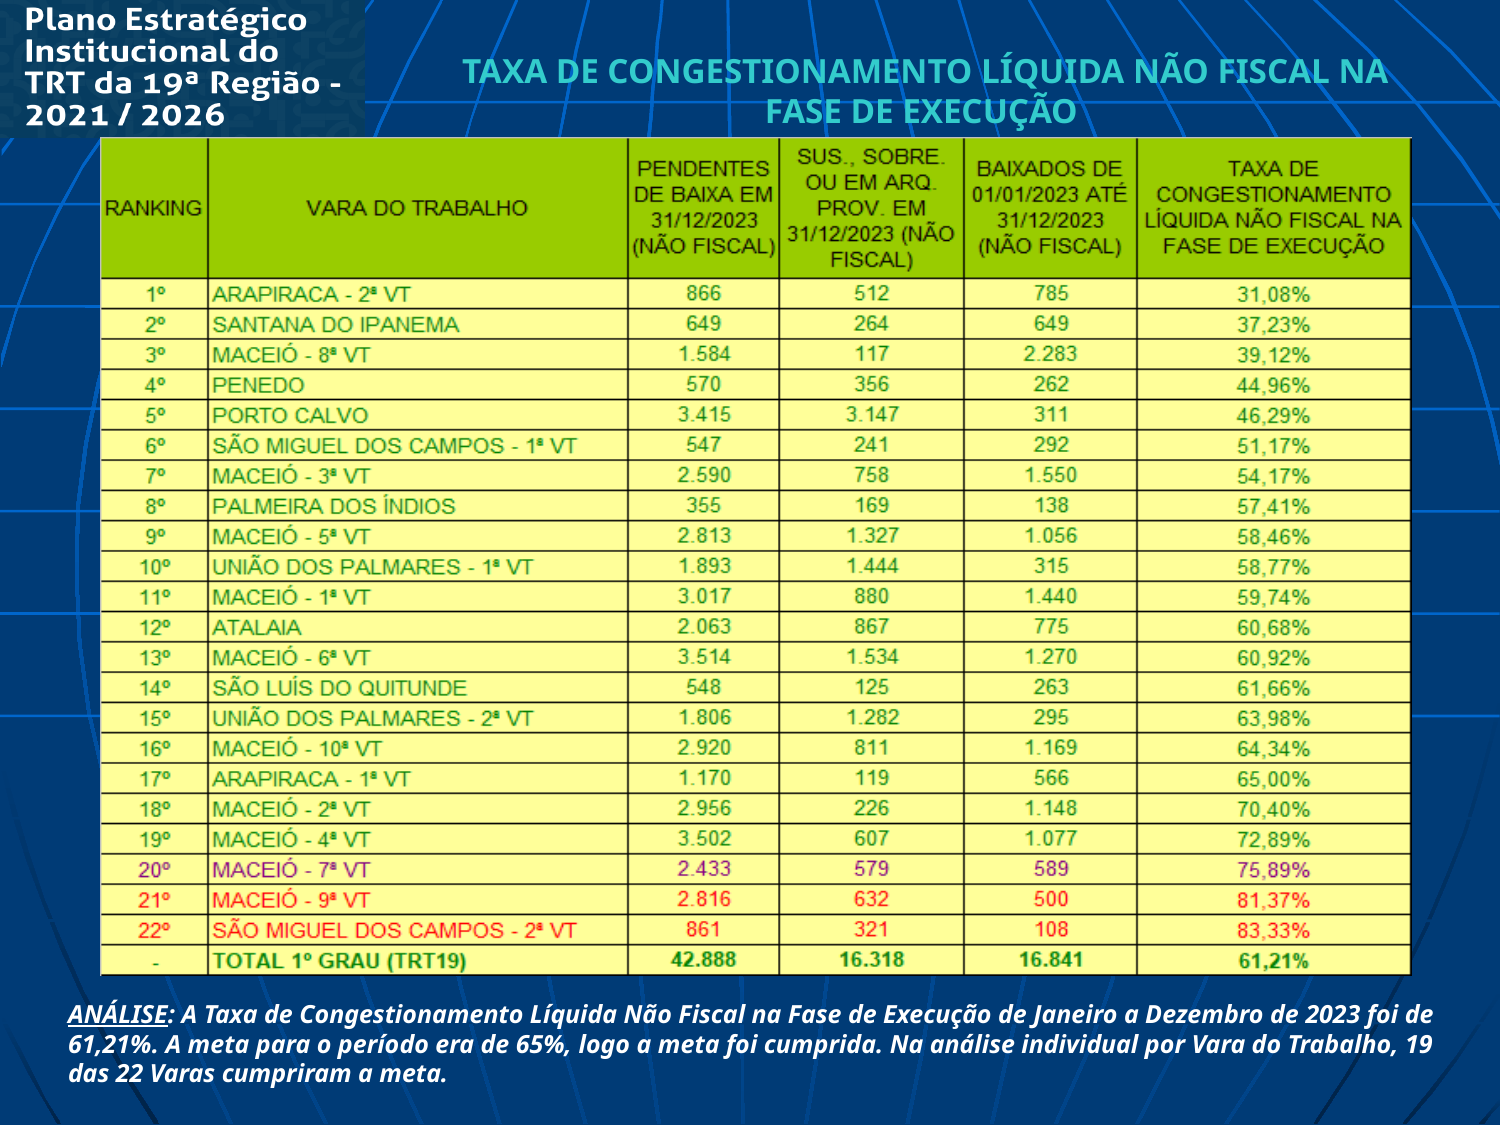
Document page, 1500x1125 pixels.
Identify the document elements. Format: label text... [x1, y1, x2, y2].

text_box TAXA DE CONGESTIONAMENTO LÍQUIDA NÃO FISCAL NA FASE DE EXECUÇÃO [395, 42, 1448, 138]
picture [0, 0, 1412, 977]
text_box ANÁLISE: A Taxa de Congestionamento Líquida Não Fiscal na Fase de Execução de Janeiro a Dezembro de 2023 foi de 61,21%. A meta para o período era de 65%, logo a meta foi cumprida. Na análise individual por Vara do Trabalho, 19 das 22 Varas cumpriram a meta. [53, 990, 1459, 1125]
